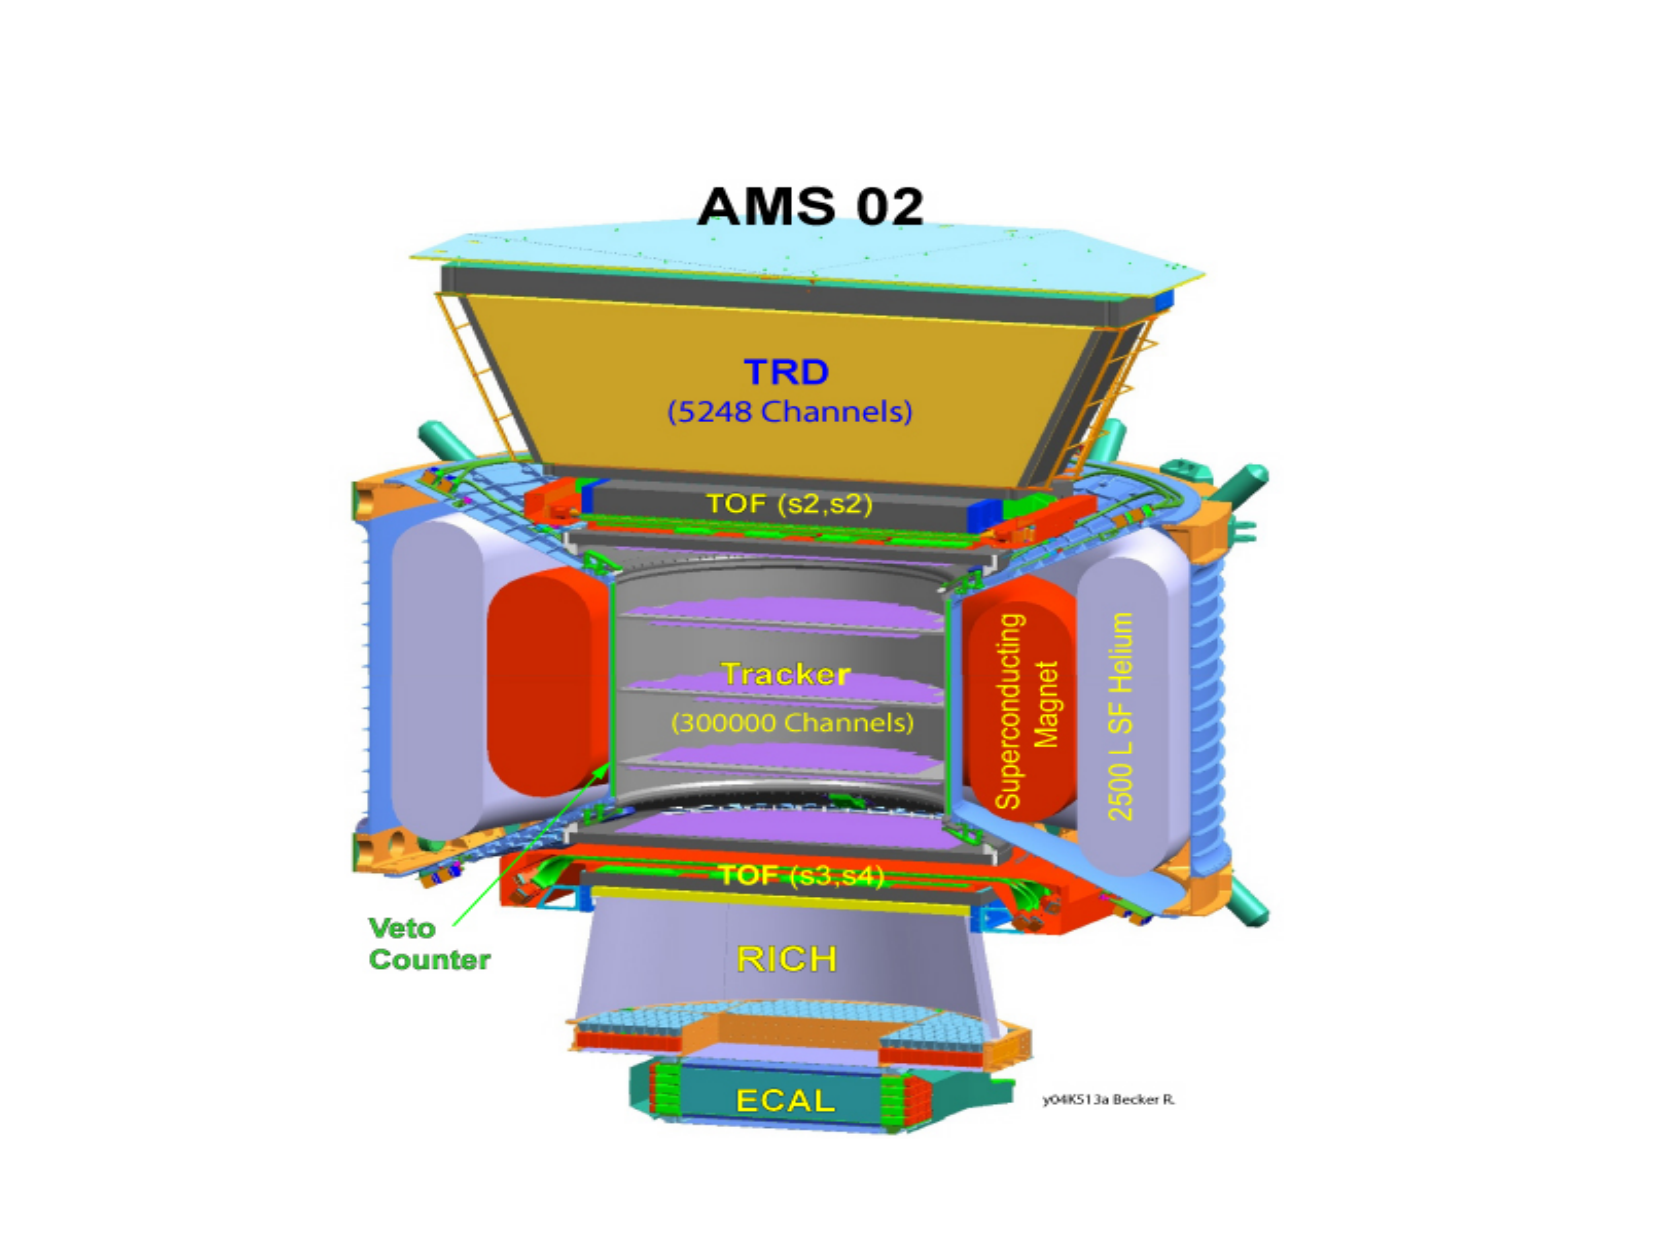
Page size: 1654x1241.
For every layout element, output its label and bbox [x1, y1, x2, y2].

picture [329, 179, 1290, 1139]
